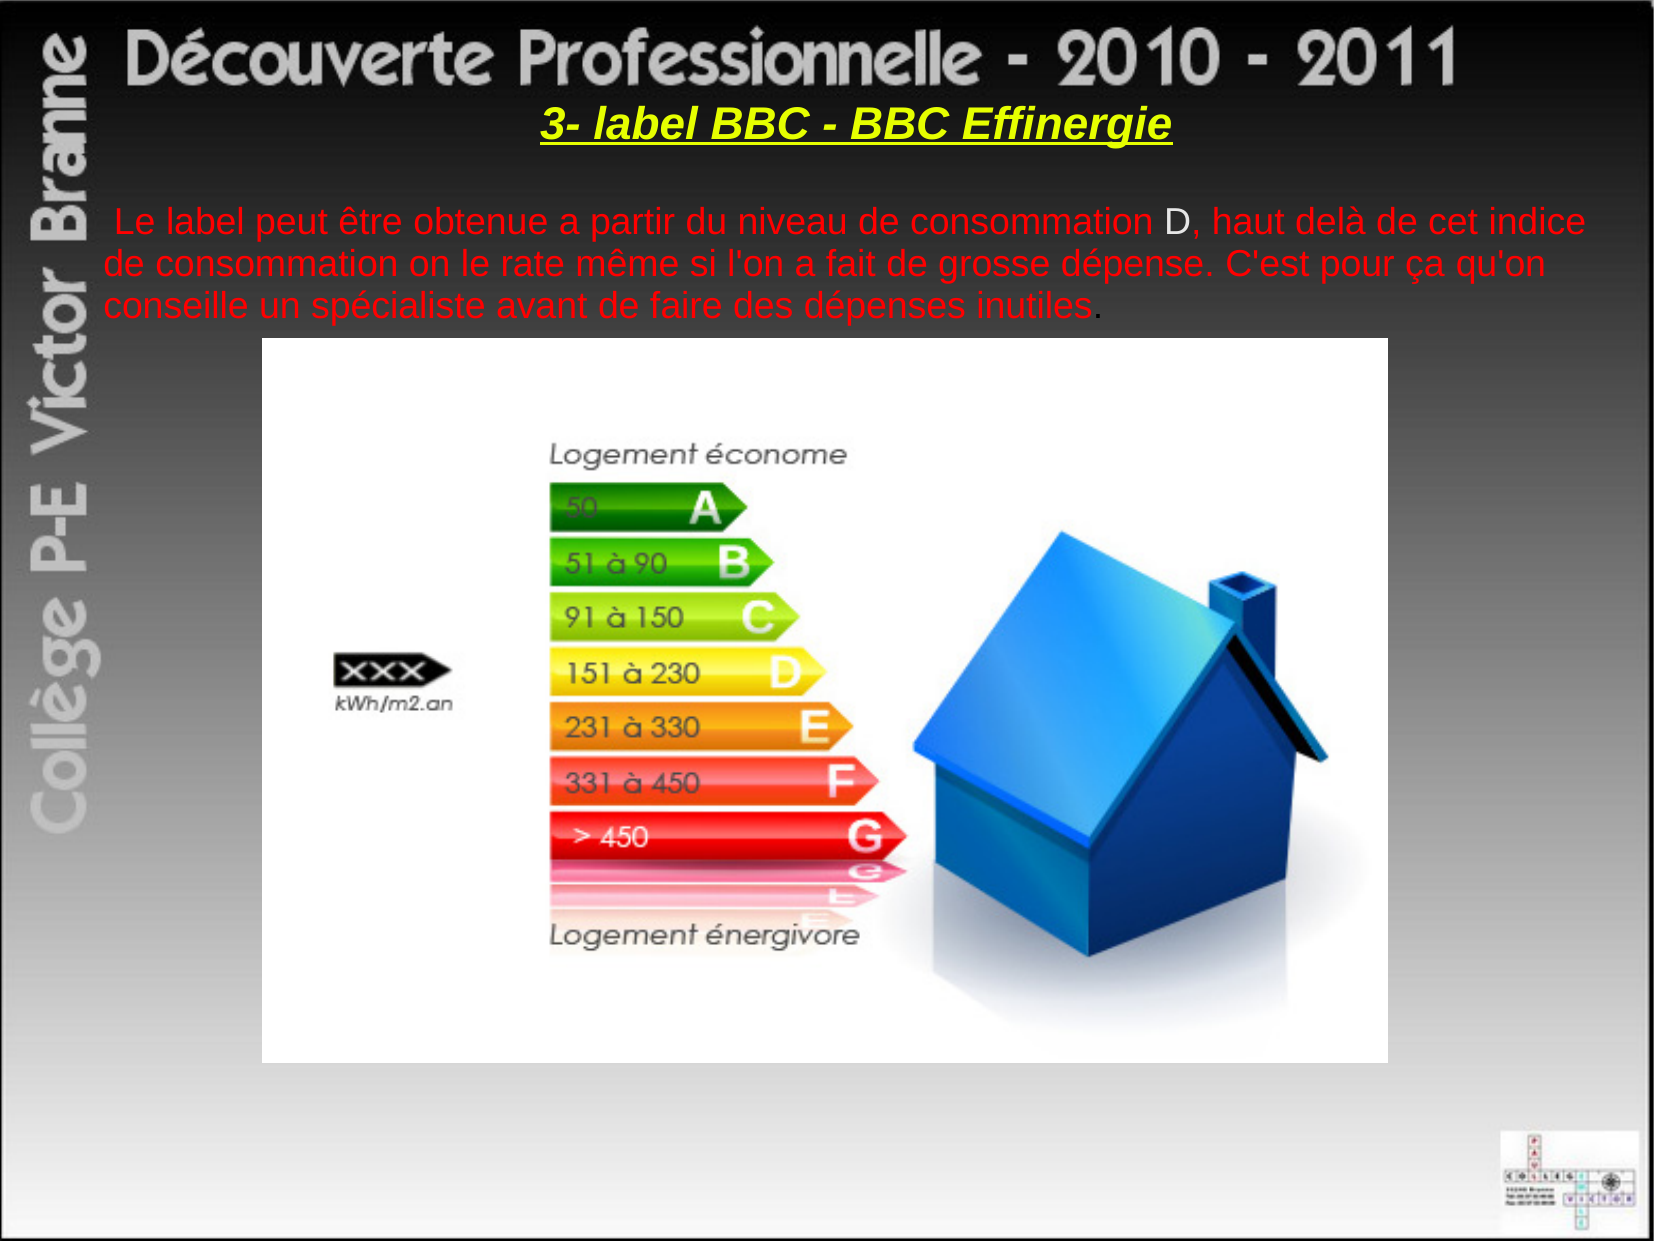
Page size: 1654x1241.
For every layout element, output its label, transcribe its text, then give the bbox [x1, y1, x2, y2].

picture [0, 0, 1654, 1241]
text_box 3- label BBC - BBC Effinergie Le label peut être obtenue a partir du niveau de consommation D, haut delà de cet indice de consommation on le rate même si l'on a fait de grosse dépense. C'est pour ça qu'on conseille un spécialiste avant de faire des dépenses inutiles. [88, 90, 1625, 1152]
